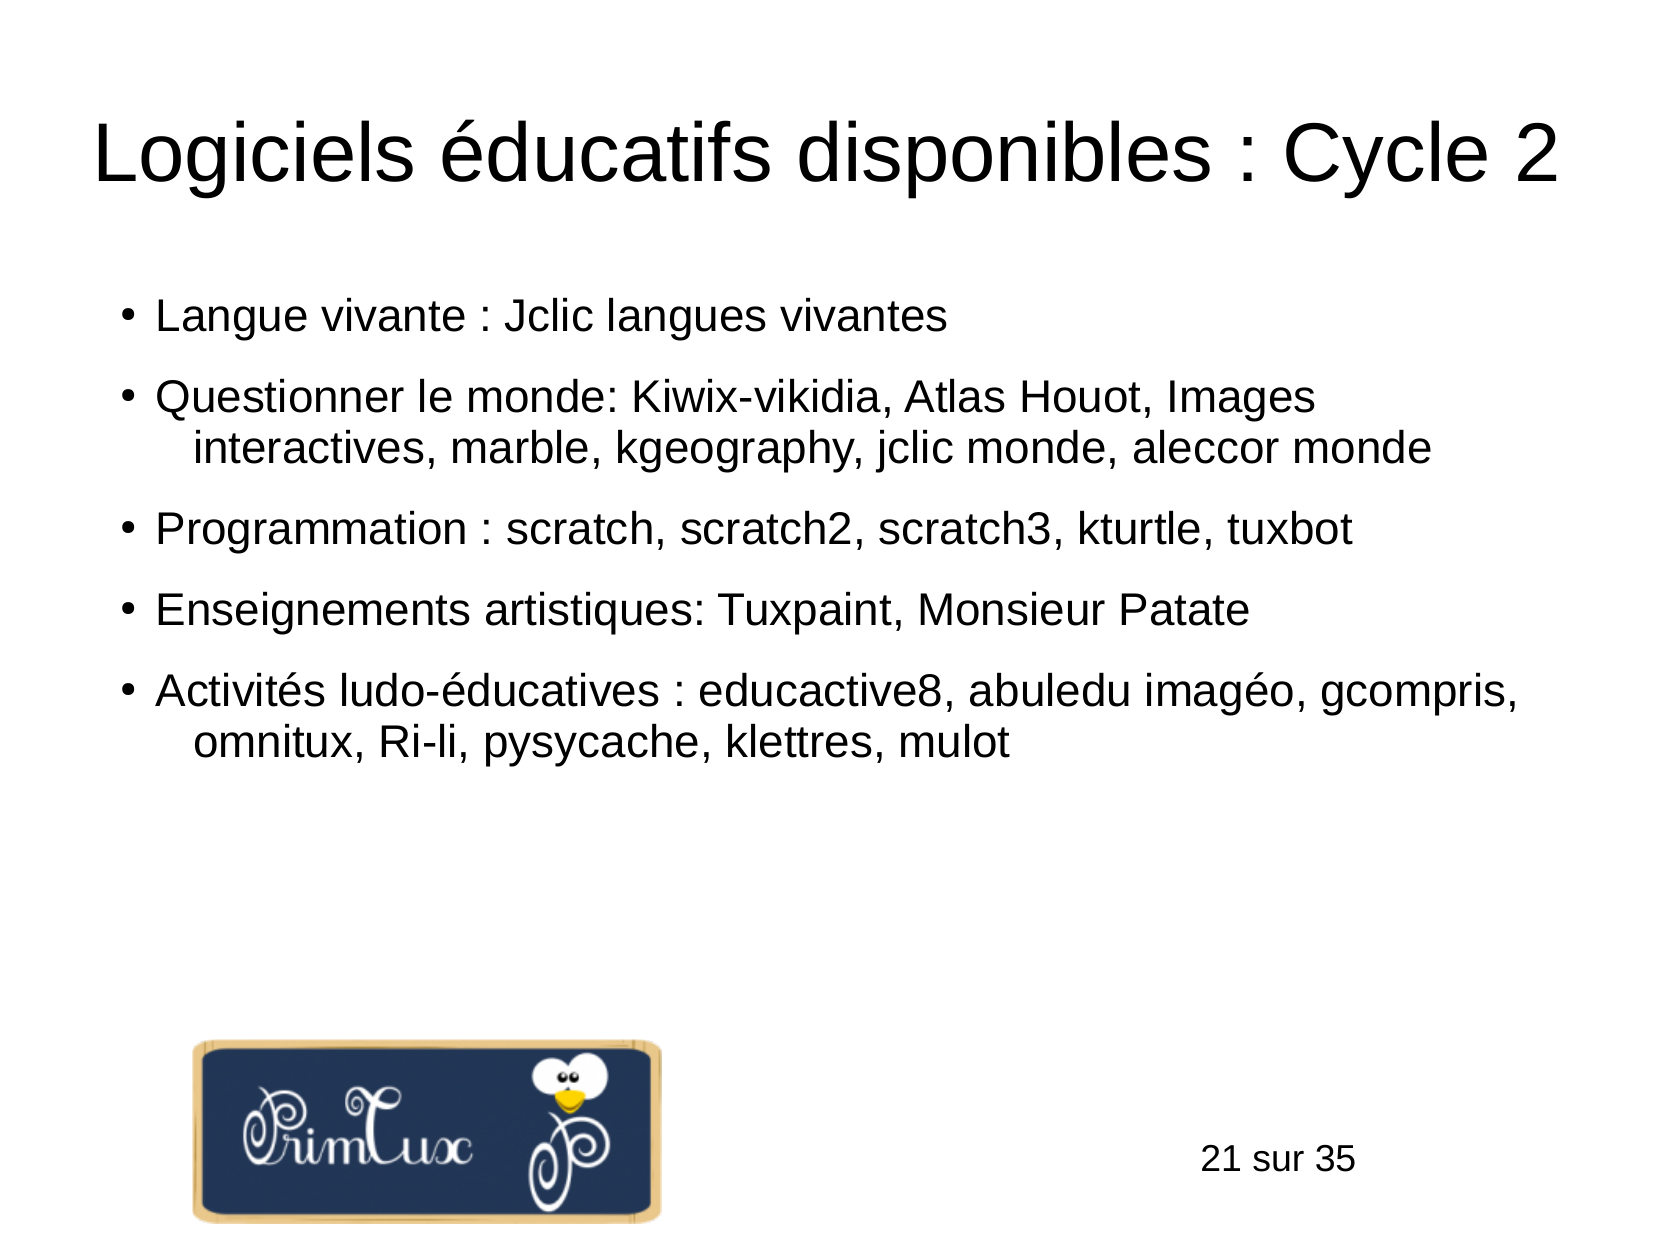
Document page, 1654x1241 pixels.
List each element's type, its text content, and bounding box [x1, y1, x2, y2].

title Logiciels éducatifs disponibles : Cycle 2 [82, 49, 1571, 257]
list Langue vivante : Jclic langues vivantes Questionner le monde: Kiwix-vikidia, Atlas Houot, Images interactives, marble, kgeography, jclic monde, aleccor monde Programmation : scratch, scratch2, scratch3, kturtle, tuxbot Enseignements artistiques: Tuxpaint, Monsieur Patate Activités ludo-éducatives : educactive8, abuledu imagéo, gcompris, omnitux, Ri-li, pysycache, klettres, mulot [82, 290, 1571, 1010]
picture [192, 1039, 662, 1224]
